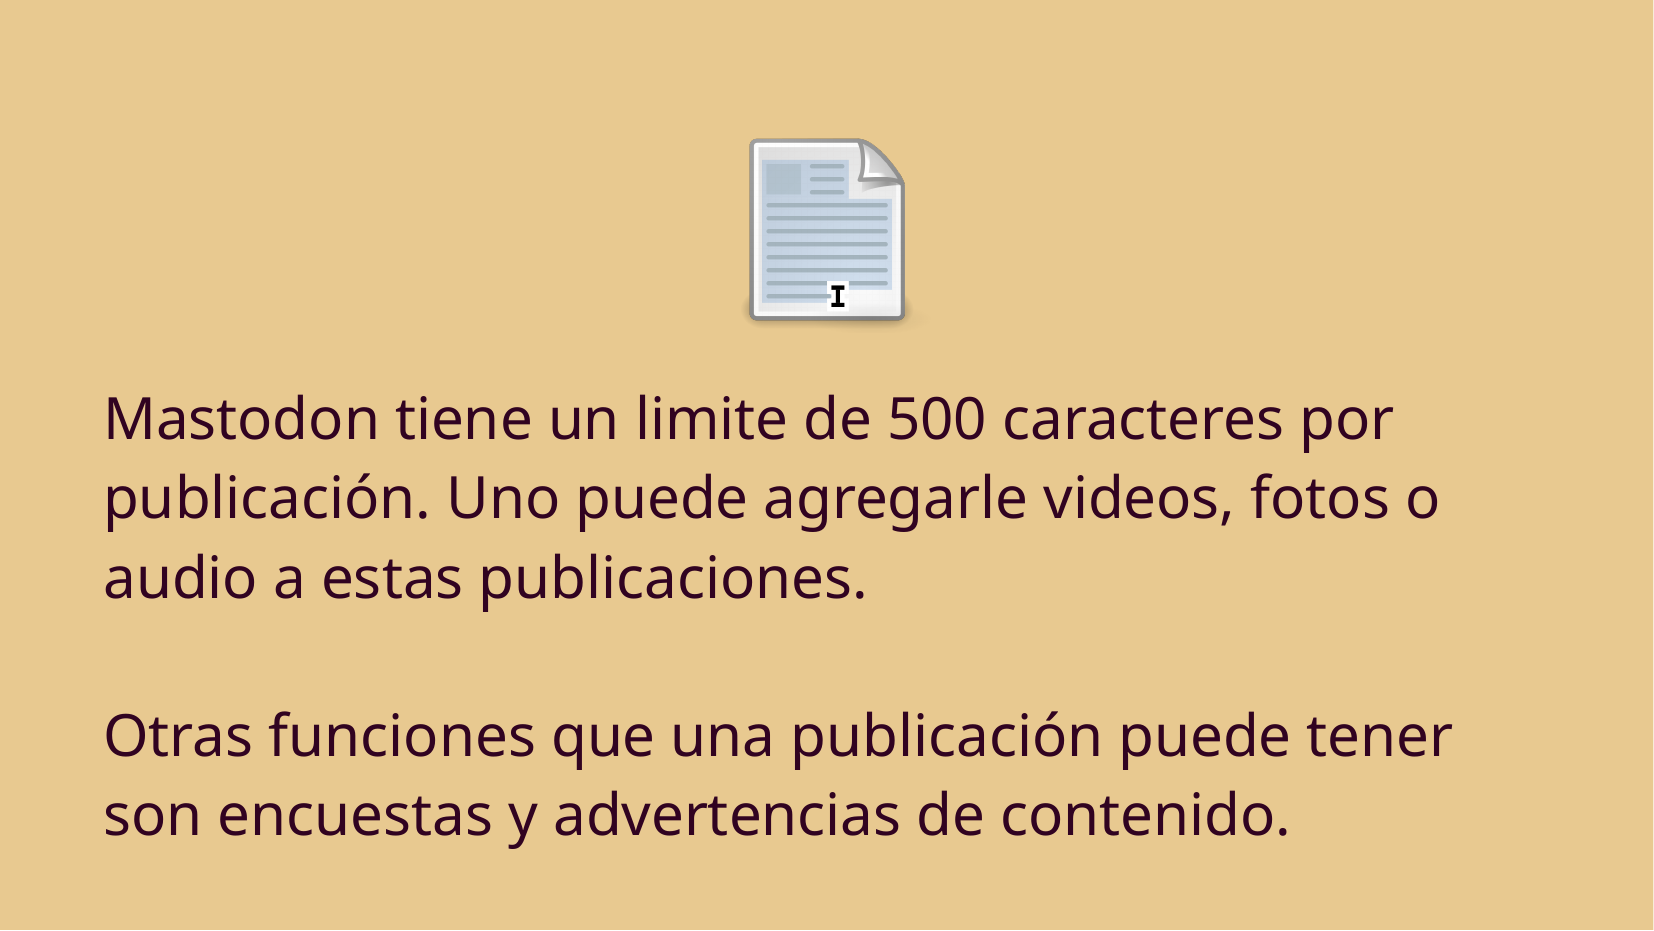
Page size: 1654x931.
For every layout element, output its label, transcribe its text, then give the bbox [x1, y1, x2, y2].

picture [723, 125, 931, 333]
text_box Mastodon tiene un limite de 500 caracteres por publicación. Uno puede agregarle videos, fotos o audio a estas publicaciones. Otras funciones que una publicación puede tener son encuestas y advertencias de contenido. [88, 369, 1565, 805]
